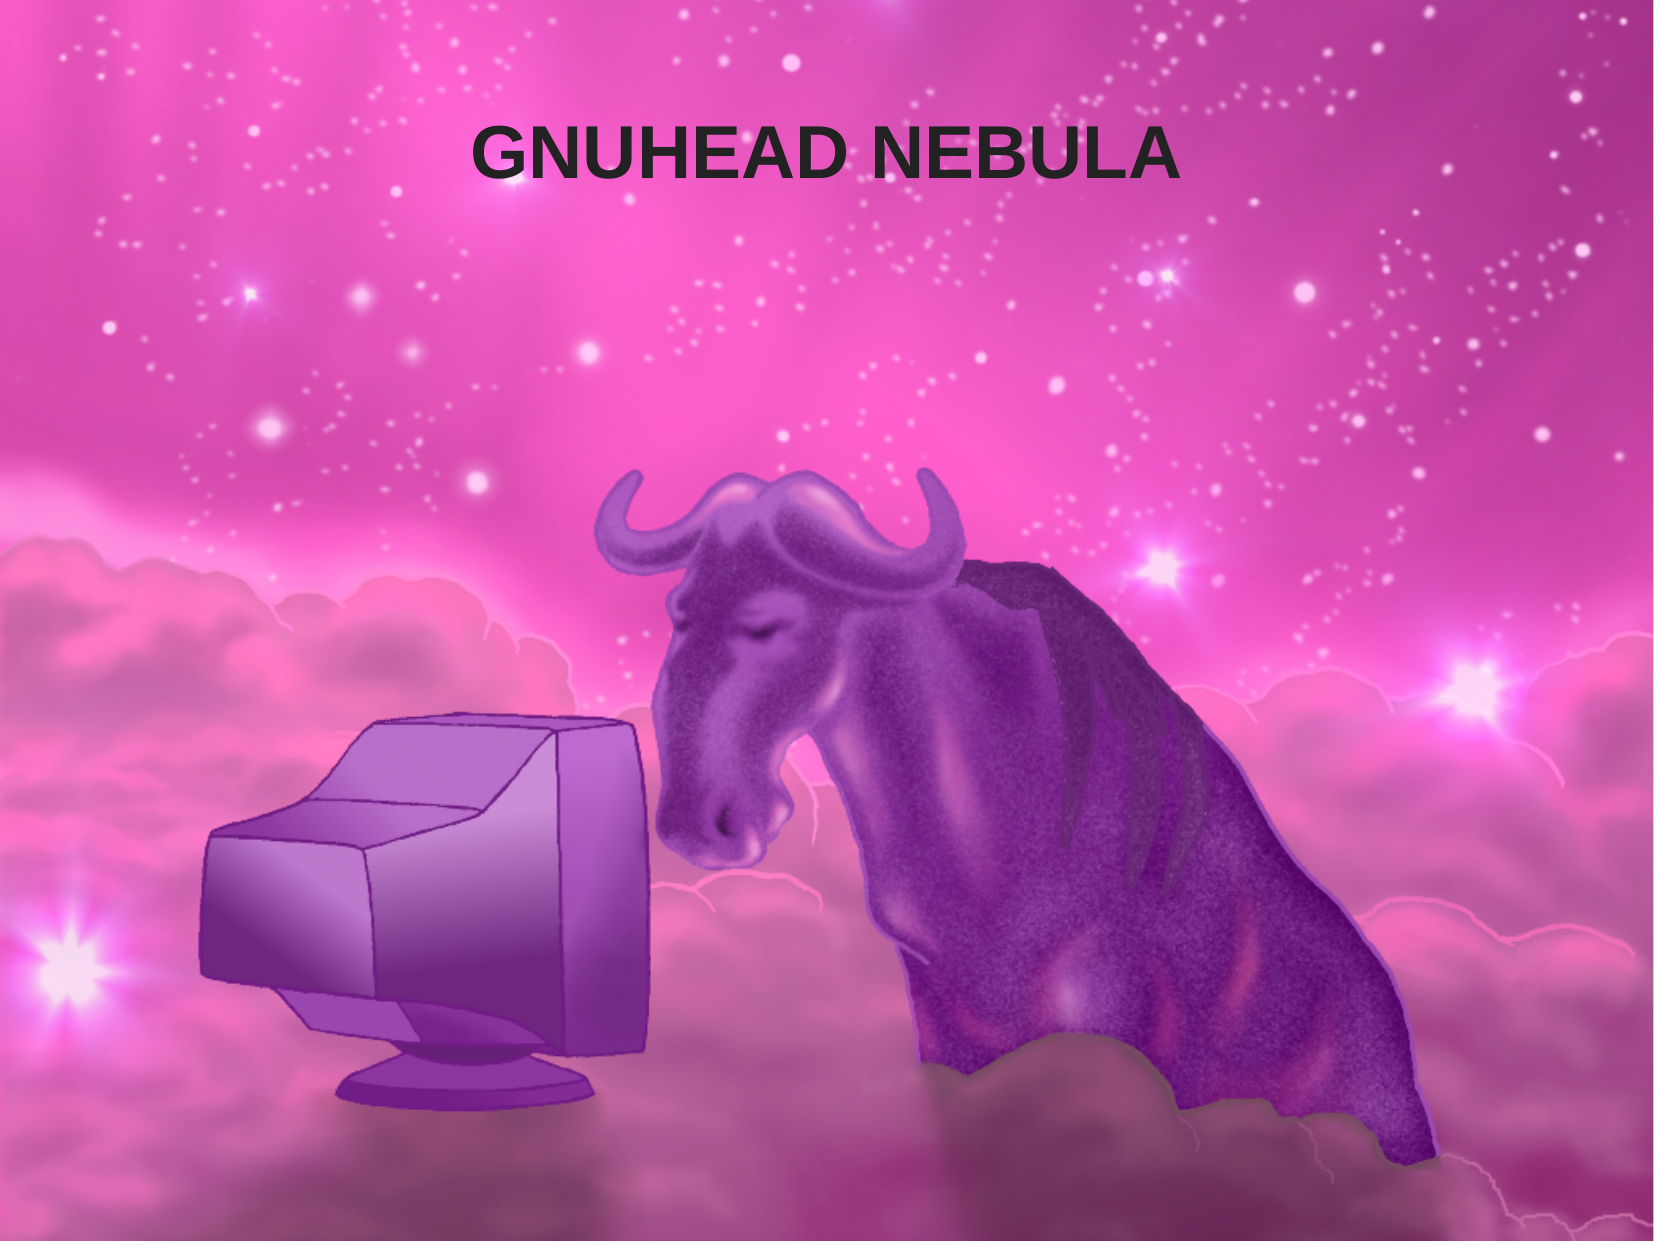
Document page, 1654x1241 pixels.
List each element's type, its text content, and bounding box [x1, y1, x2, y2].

picture [0, 0, 1654, 1241]
title GNUHEAD NEBULA [82, 49, 1571, 257]
